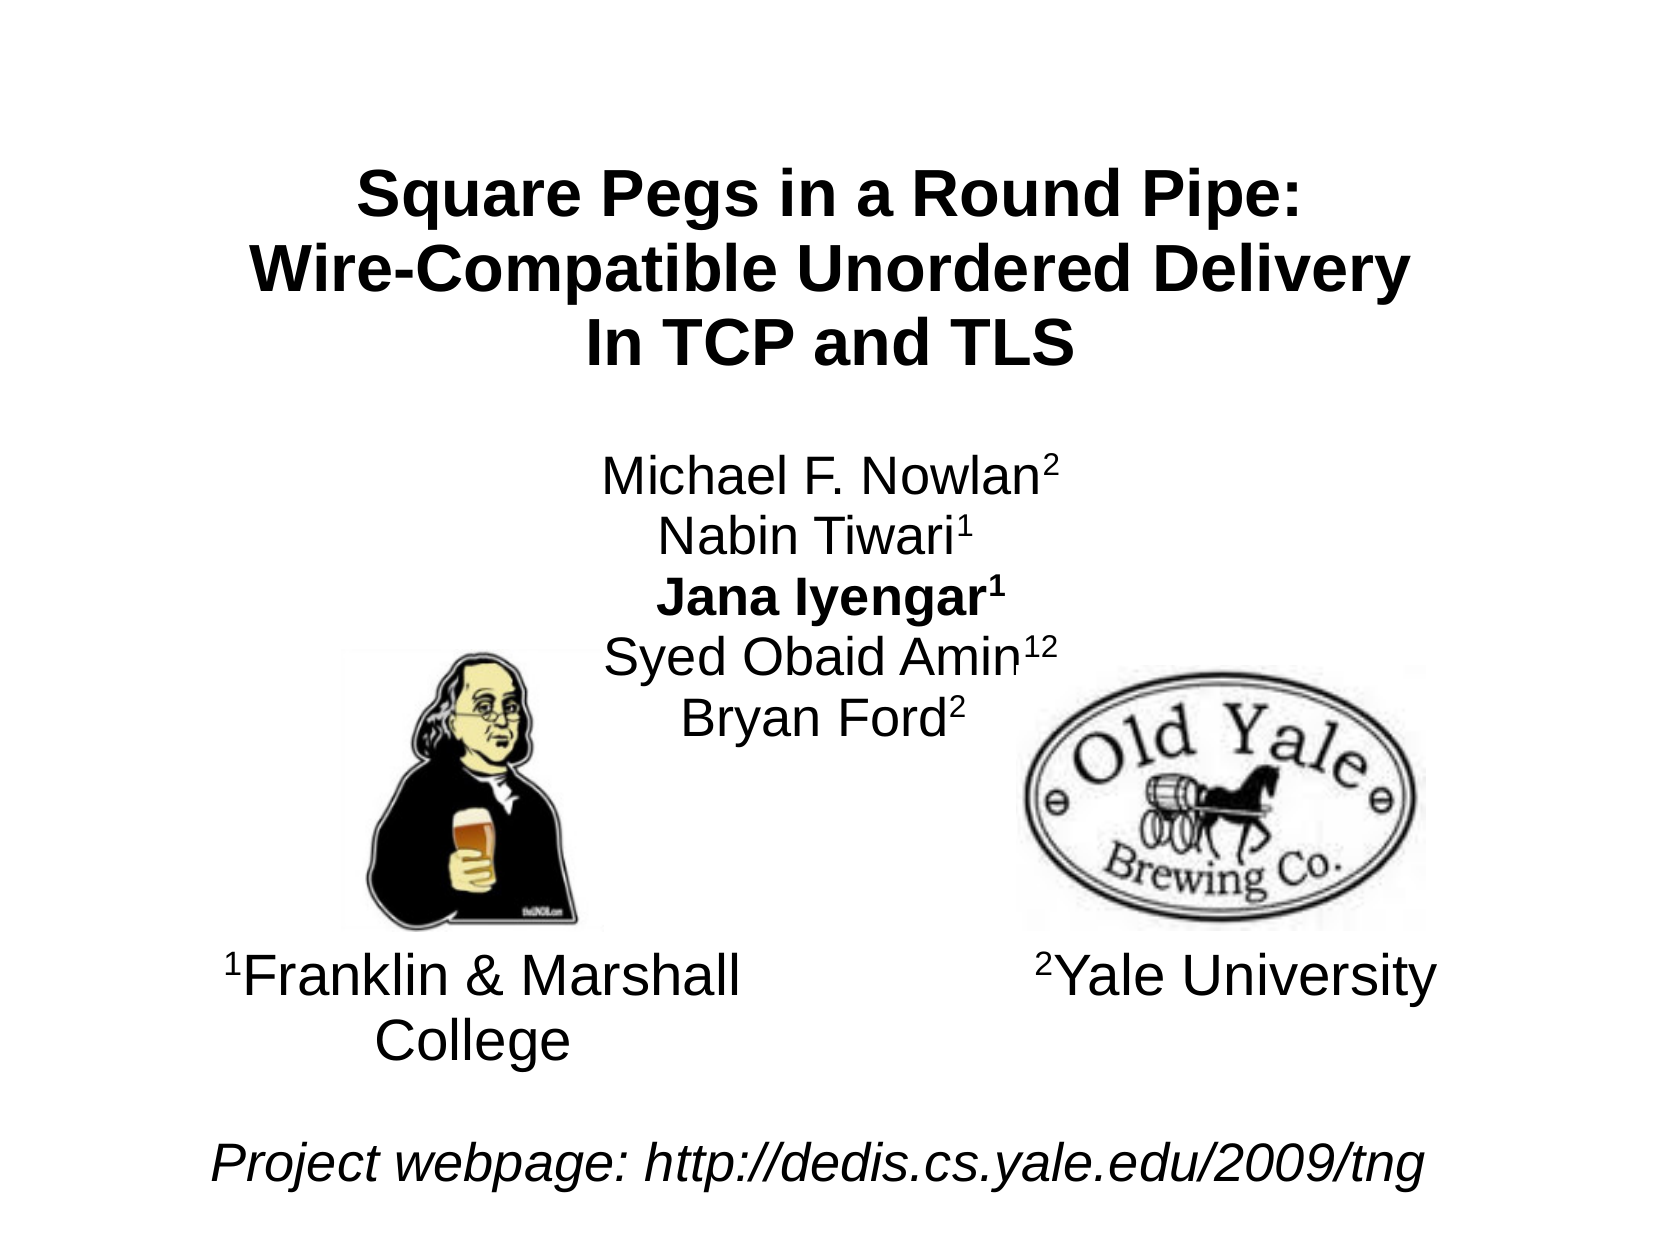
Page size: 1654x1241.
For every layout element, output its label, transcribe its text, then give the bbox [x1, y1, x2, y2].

picture [341, 649, 604, 932]
text_box Project webpage: http://dedis.cs.yale.edu/2009/tng [69, 1125, 1570, 1201]
subtitle Square Pegs in a Round Pipe: Wire-Compatible Unordered Delivery In TCP and TLS Michael F. Nowlan2 Nabin Tiwari1 Jana Iyengar1 Syed Obaid Amin12 Bryan Ford2 1Franklin & Marshall 2Yale University College [86, 57, 1575, 1172]
picture [1016, 665, 1426, 931]
